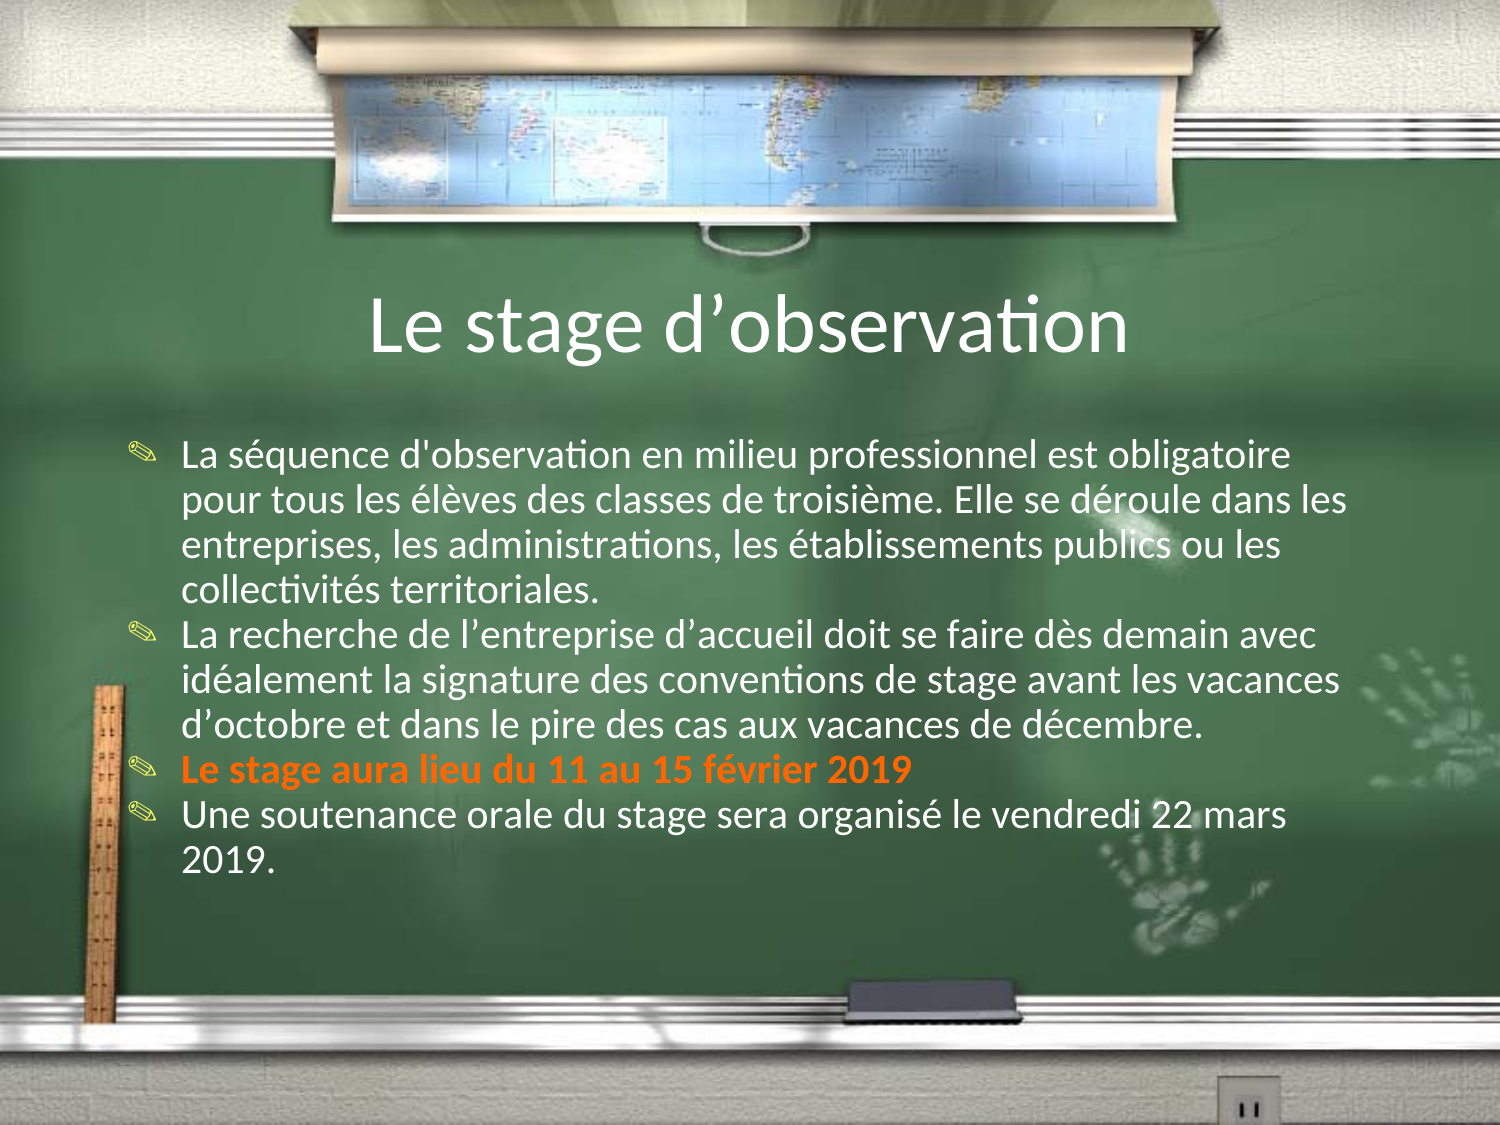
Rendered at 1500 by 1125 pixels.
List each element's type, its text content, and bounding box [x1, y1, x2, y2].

text_box Le stage d’observation [112, 224, 1388, 413]
text_box La séquence d'observation en milieu professionnel est obligatoire pour tous les élèves des classes de troisième. Elle se déroule dans les entreprises, les administrations, les établissements publics ou les collectivités territoriales. La recherche de l’entreprise d’accueil doit se faire dès demain avec idéalement la signature des conventions de stage avant les vacances d’octobre et dans le pire des cas aux vacances de décembre. Le stage aura lieu du 11 au 15 février 2019 Une soutenance orale du stage sera organisé le vendredi 22 mars 2019. [112, 425, 1388, 1001]
picture [0, 0, 1500, 1125]
